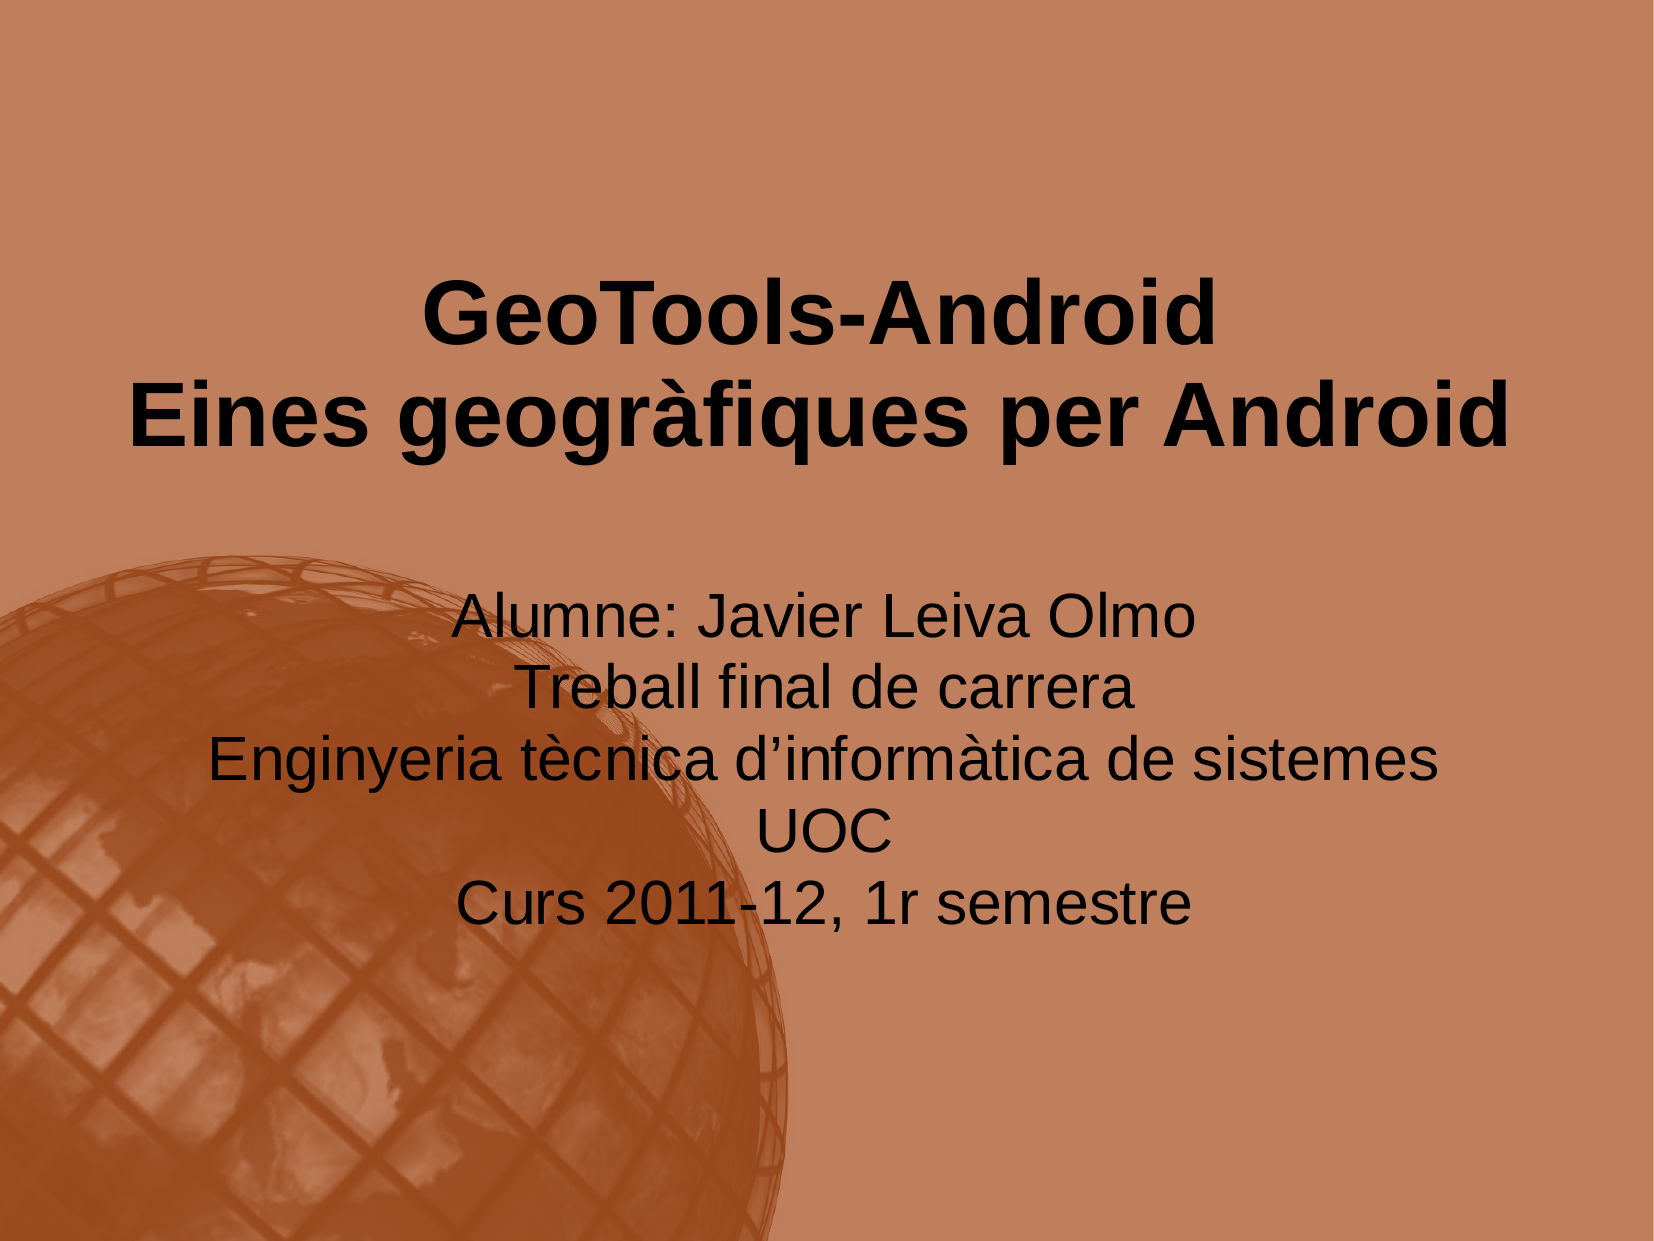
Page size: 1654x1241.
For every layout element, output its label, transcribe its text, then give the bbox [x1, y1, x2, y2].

chart [177, 578, 1469, 1025]
picture [0, 0, 1654, 1241]
title GeoTools-Android Eines geogràfiques per Android [76, 260, 1565, 468]
